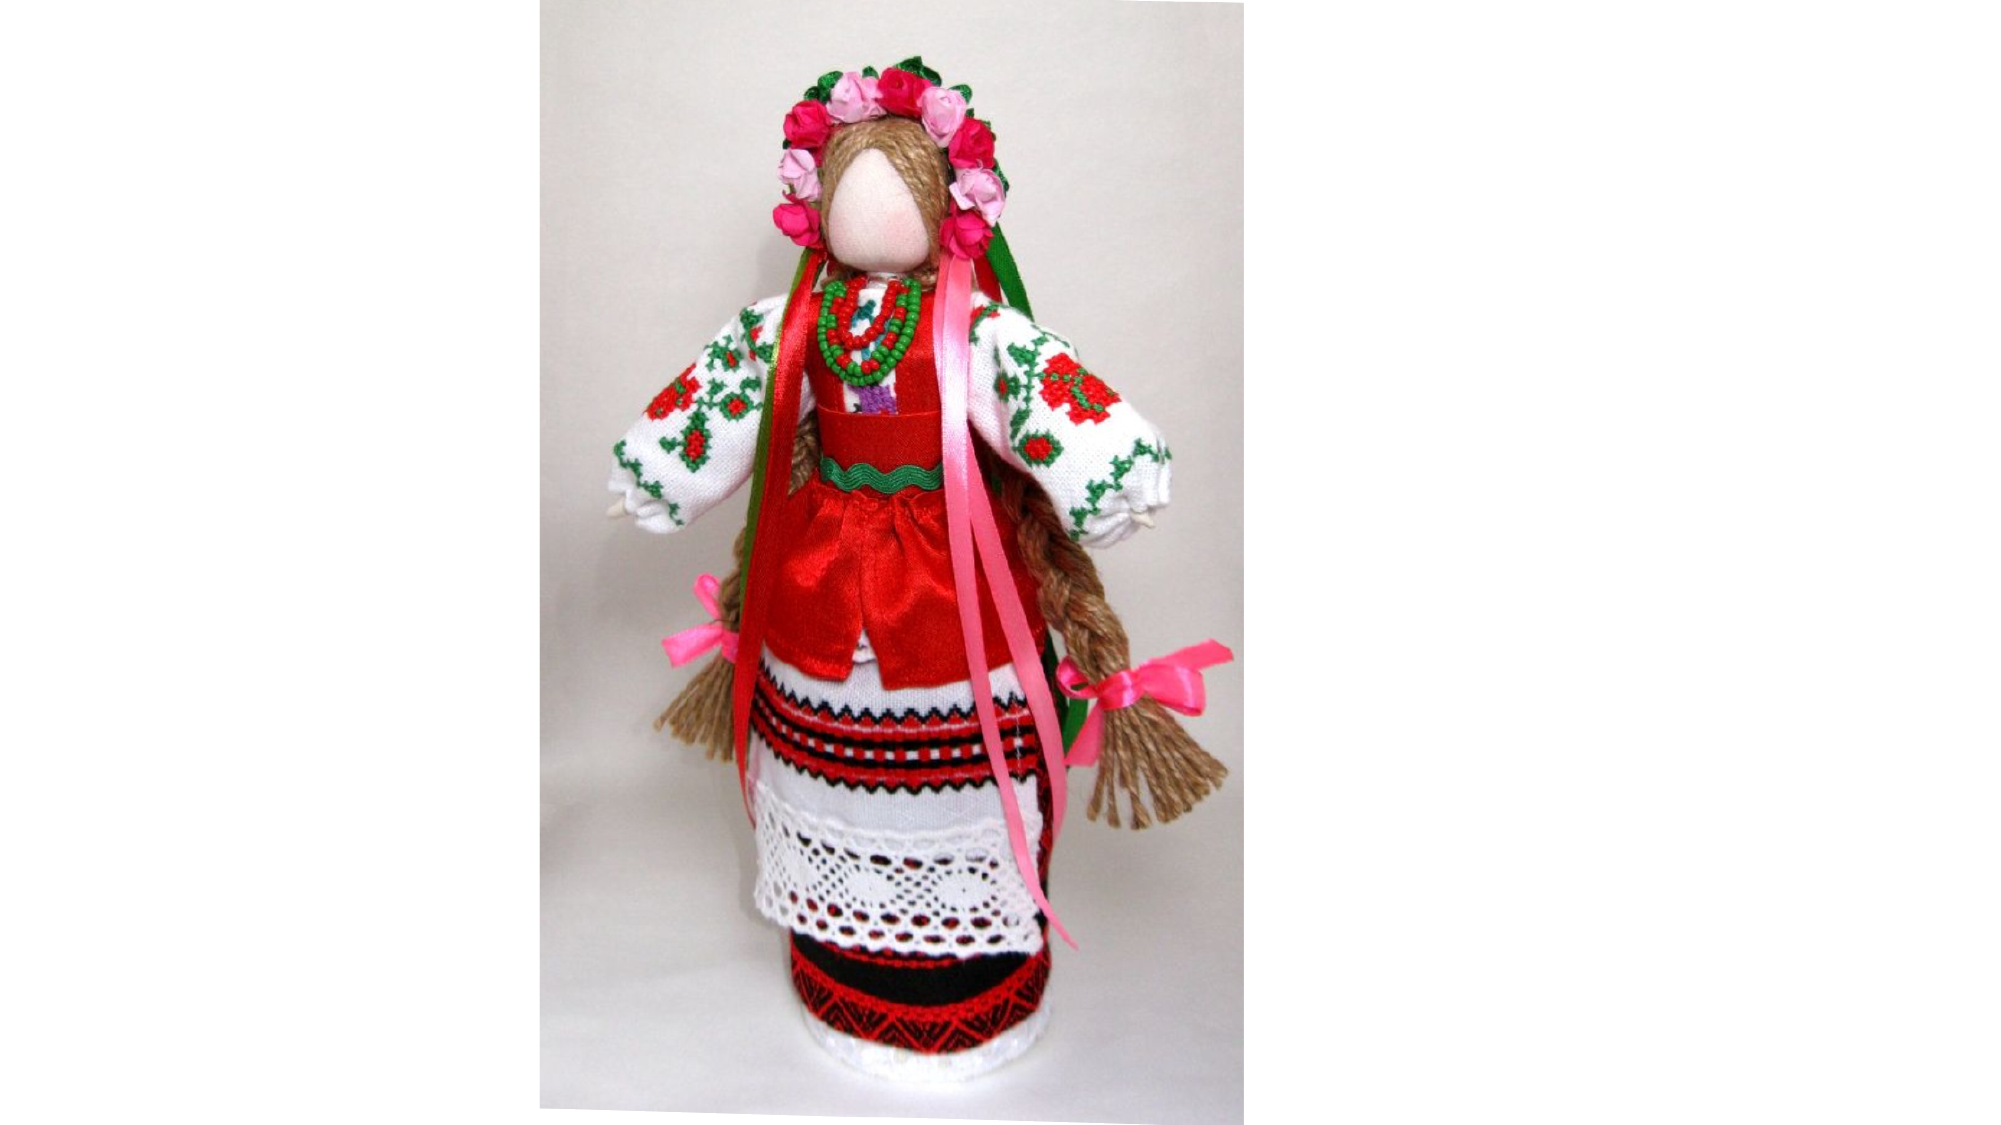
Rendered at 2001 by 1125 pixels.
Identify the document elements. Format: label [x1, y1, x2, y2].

picture [539, 0, 1244, 1125]
